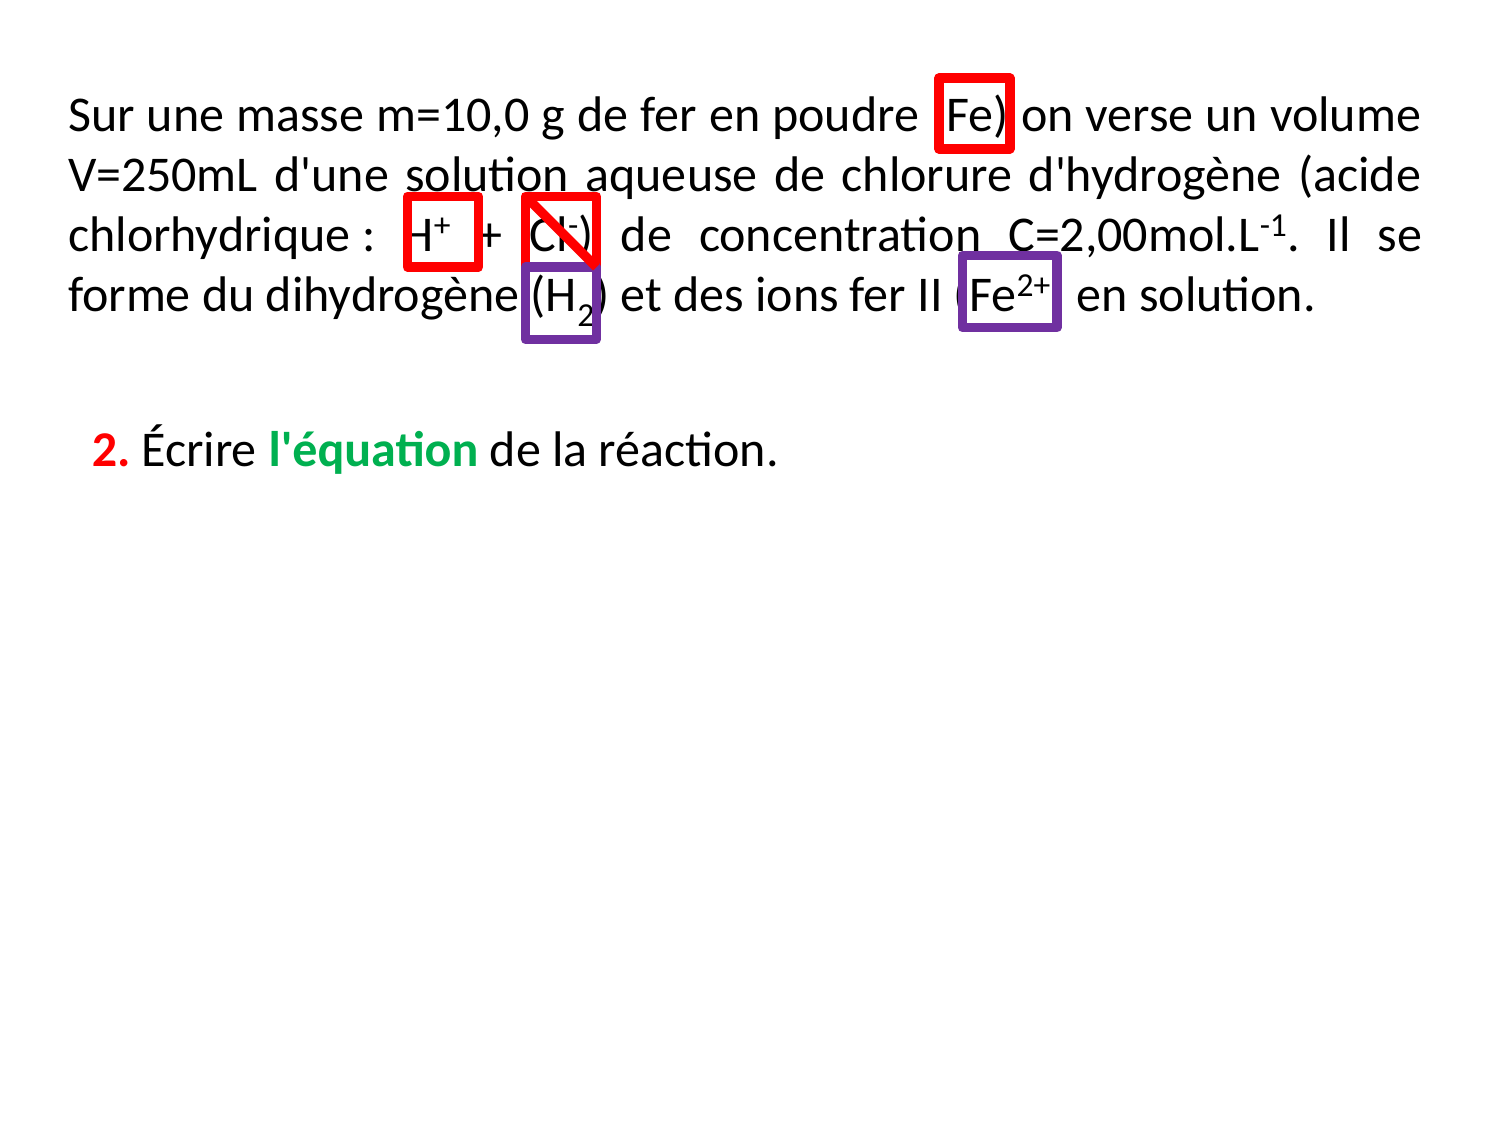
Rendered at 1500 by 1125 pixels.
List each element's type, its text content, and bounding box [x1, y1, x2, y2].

text_box Sur une masse m=10,0 g de fer en poudre (Fe) on verse un volume V=250mL d'une solution aqueuse de chlorure d'hydrogène (acide chlorhydrique : H+ + Cl-) de concentration C=2,00mol.L-1. Il se forme du dihydrogène (H2) et des ions fer II (Fe2+) en solution. [53, 73, 1441, 340]
text_box 2. Écrire l'équation de la réaction. [77, 409, 805, 484]
